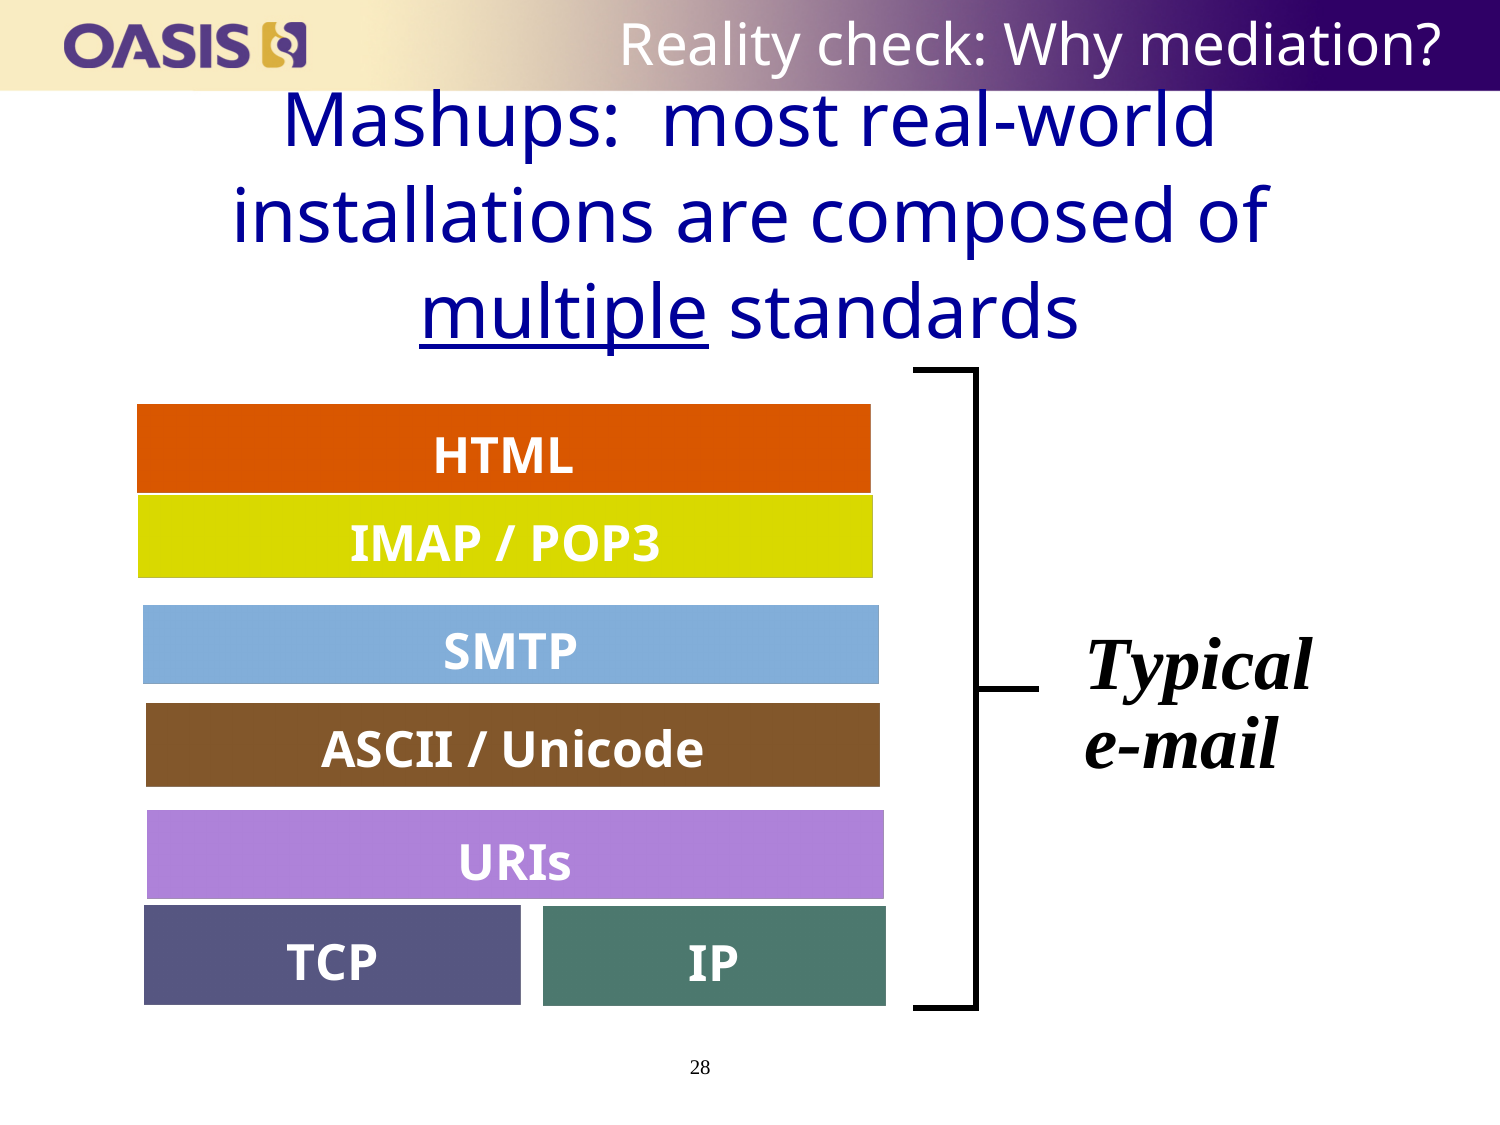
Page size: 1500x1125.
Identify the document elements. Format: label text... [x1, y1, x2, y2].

text_box Reality check: Why mediation? [398, 26, 1474, 91]
picture [0, 0, 1500, 1125]
text_box Typical e-mail [1069, 619, 1401, 793]
title Mashups: most real-world installations are composed of multiple standards [112, 74, 1388, 366]
